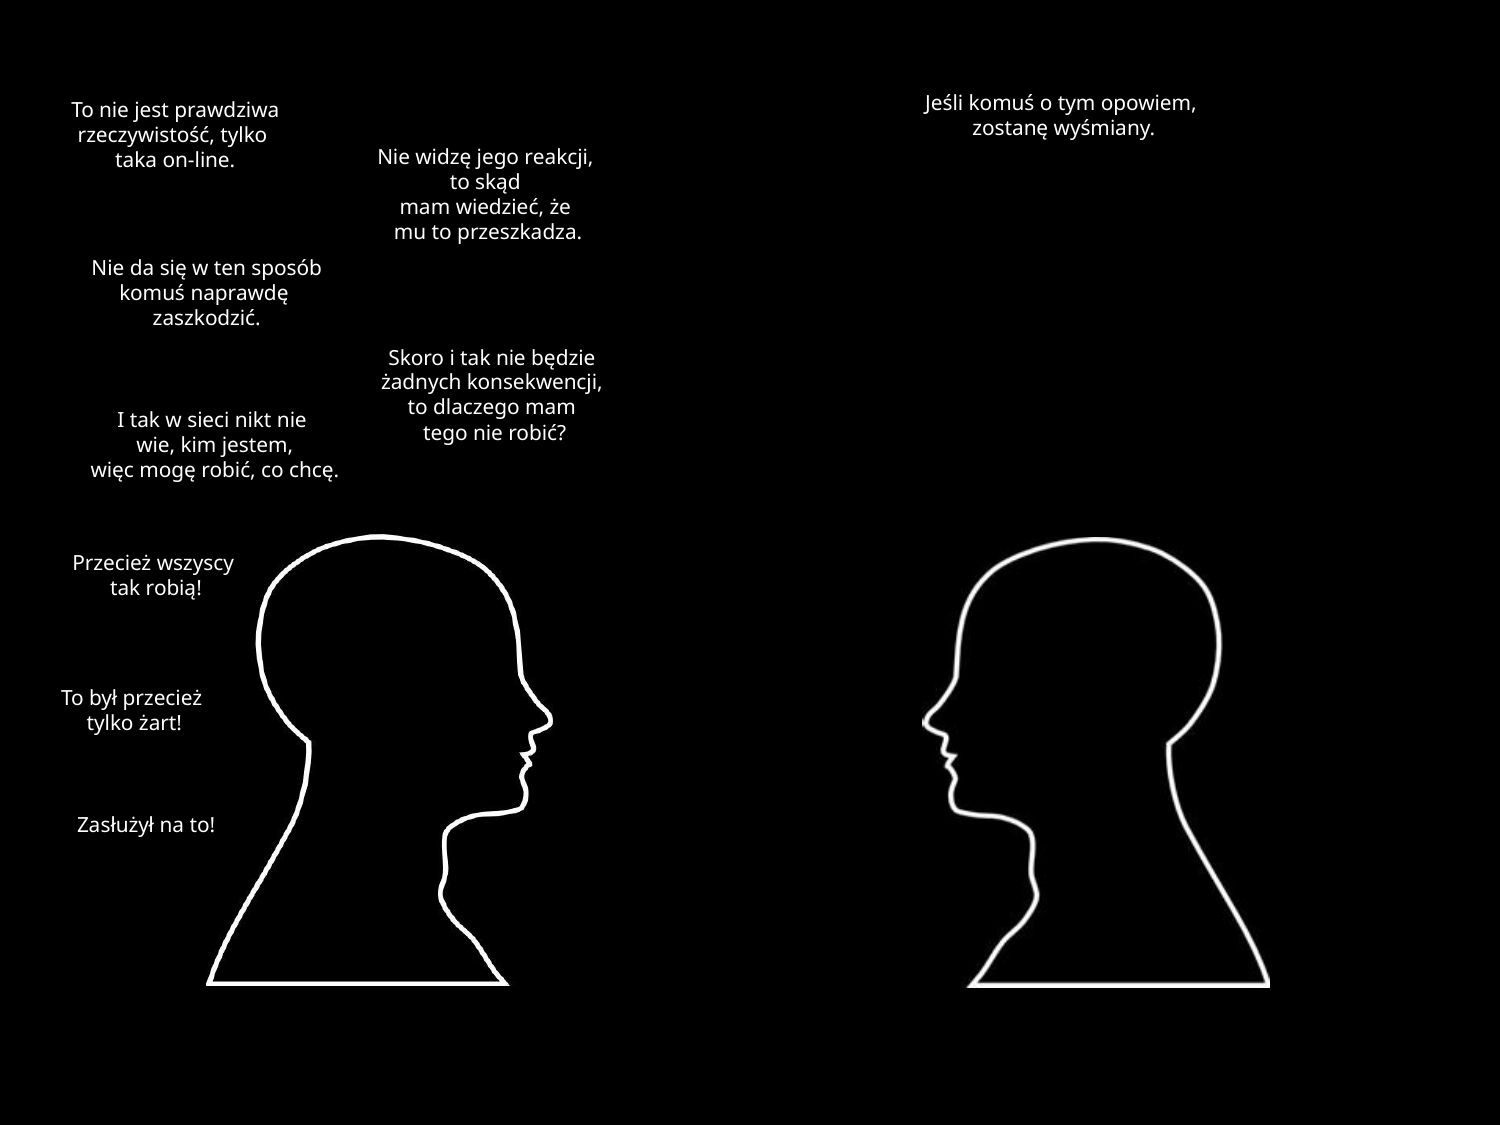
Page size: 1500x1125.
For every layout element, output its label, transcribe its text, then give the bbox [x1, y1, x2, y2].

text_box To nie jest prawdziwa rzeczywistość, tylko taka on-line. [56, 88, 295, 179]
text_box Jeśli komuś o tym opowiem, zostanę wyśmiany. [910, 82, 1218, 148]
text_box To był przecież tylko żart! [46, 677, 223, 742]
text_box Zasłużył na to! [62, 804, 230, 845]
picture [206, 534, 553, 986]
text_box Przecież wszyscy tak robią! [57, 542, 255, 607]
text_box Skoro i tak nie będzie żadnych konsekwencji, to dlaczego mam tego nie robić? [366, 336, 623, 452]
picture [922, 537, 1270, 988]
text_box Nie da się w ten sposób komuś naprawdę zaszkodzić. [76, 247, 337, 338]
text_box Nie widzę jego reakcji, to skąd mam wiedzieć, że mu to przeszkadza. [362, 136, 614, 251]
text_box I tak w sieci nikt nie wie, kim jestem, więc mogę robić, co chcę. [75, 399, 354, 490]
